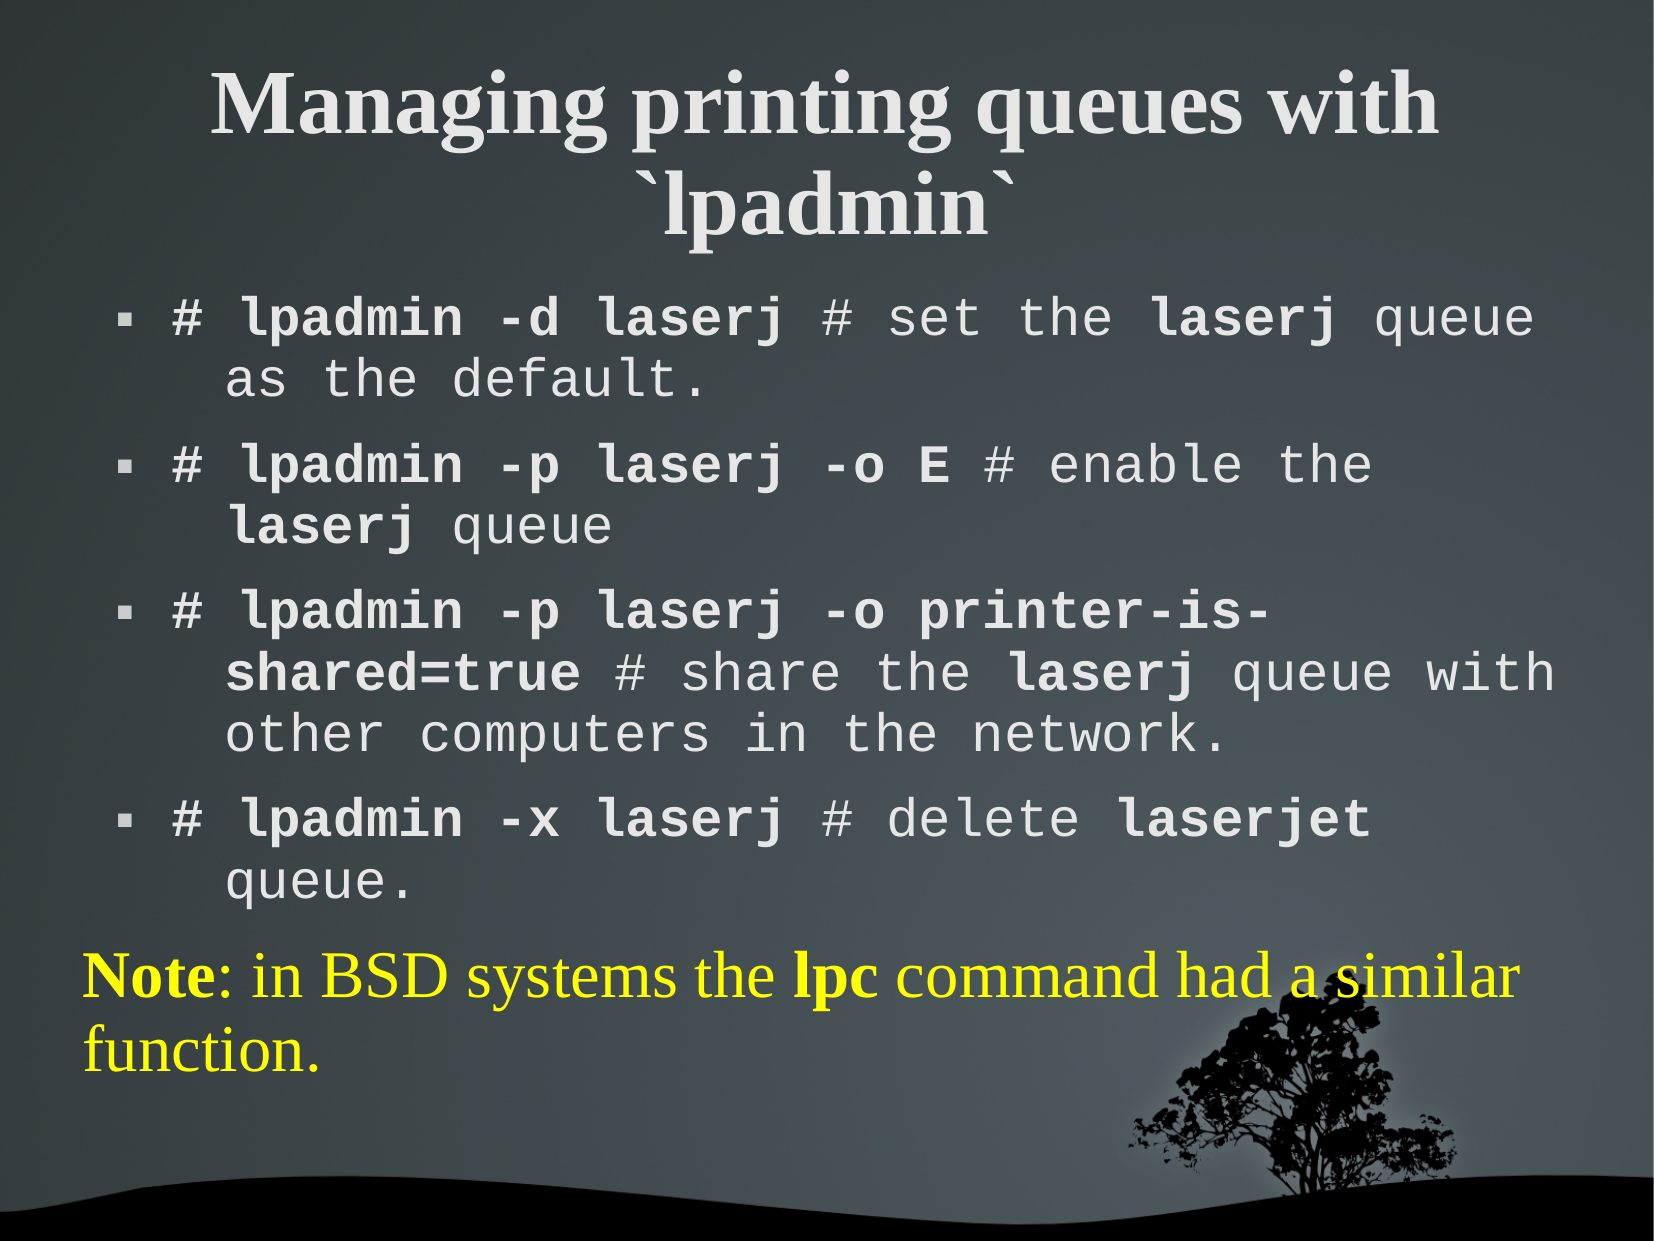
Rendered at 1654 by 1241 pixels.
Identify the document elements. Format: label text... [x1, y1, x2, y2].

picture [0, 0, 1654, 1241]
title Managing printing queues with `lpadmin` [82, 33, 1571, 273]
list # lpadmin -d laserj # set the laserj queue as the default. # lpadmin -p laserj -o E # enable the laserj queue # lpadmin -p laserj -o printer-is-shared=true # share the laserj queue with other computers in the network. # lpadmin -x laserj # delete laserjet queue. Note: in BSD systems the lpc command had a similar function. [82, 290, 1571, 1232]
